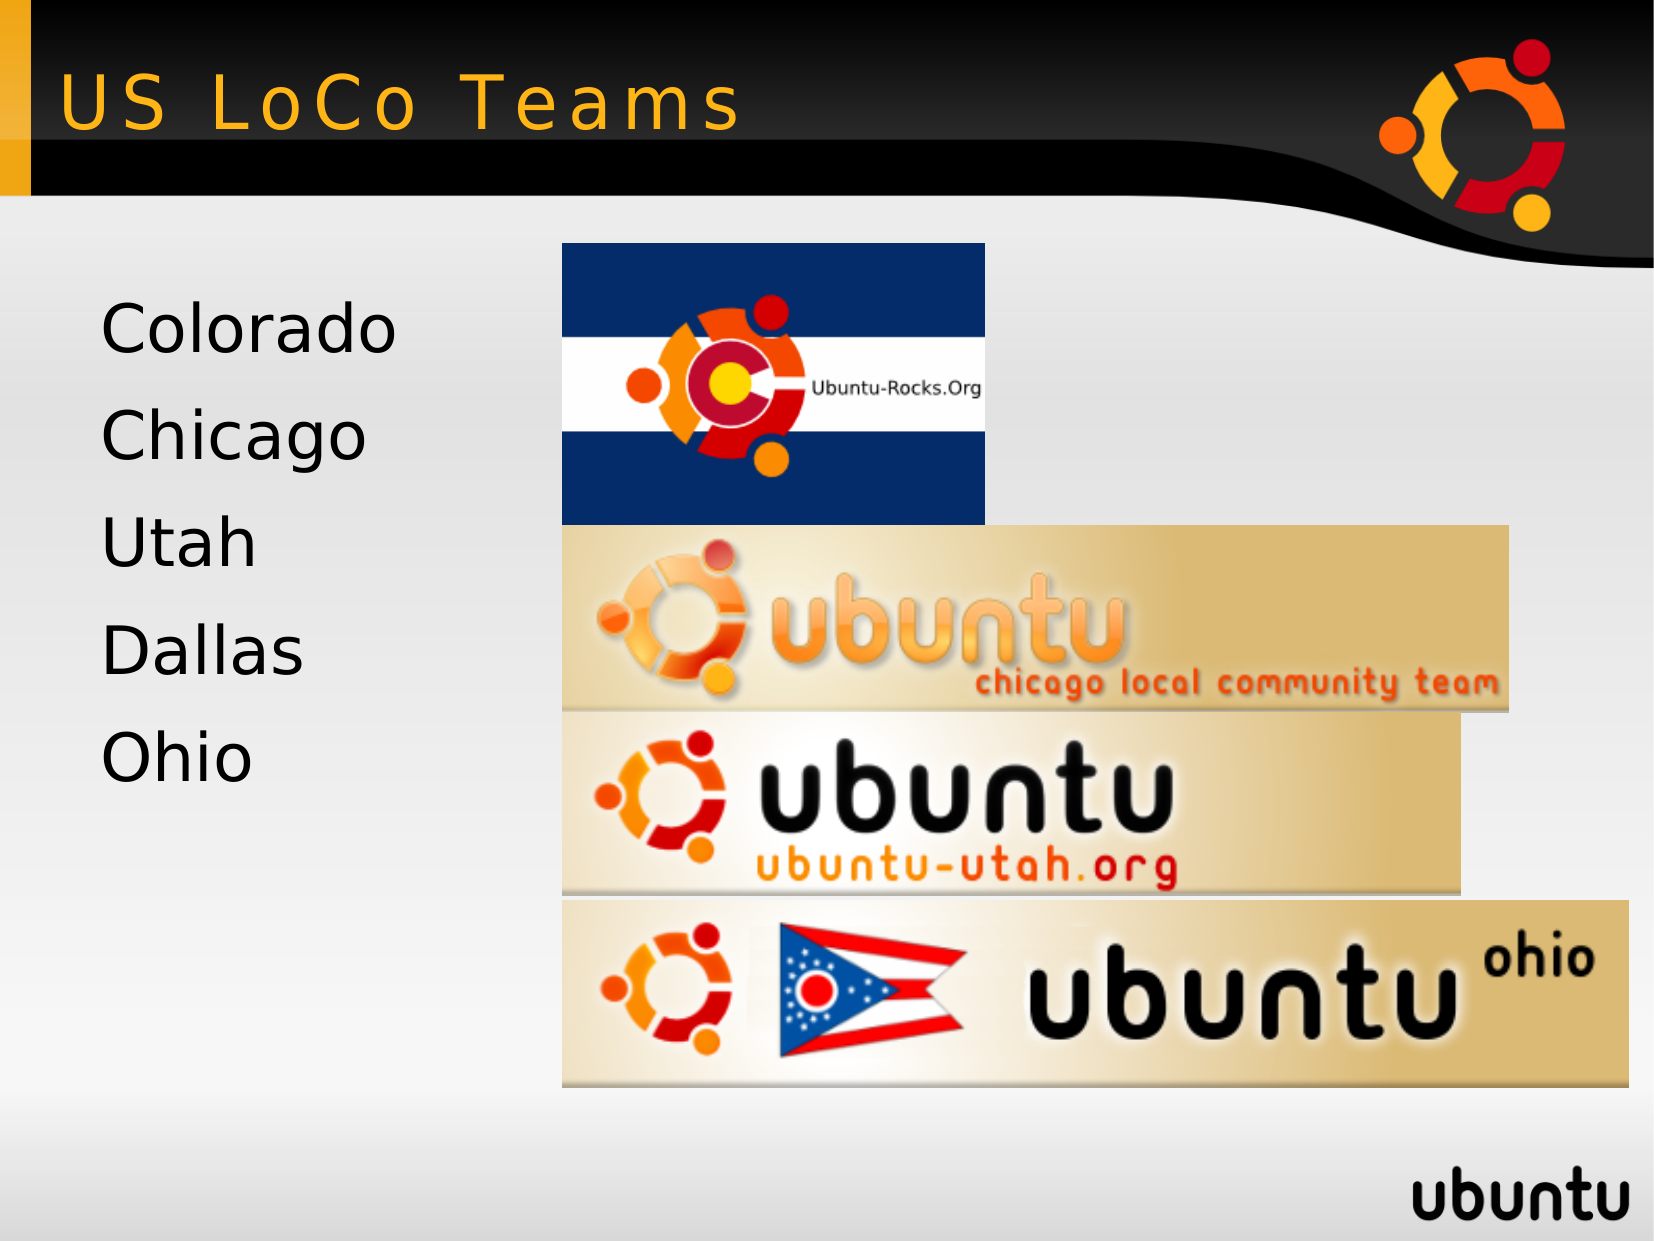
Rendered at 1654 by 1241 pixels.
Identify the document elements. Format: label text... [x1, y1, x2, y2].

list Colorado Chicago Utah Dallas Ohio [82, 290, 809, 1094]
picture [0, 0, 1654, 1241]
title US LoCo Teams [59, 36, 1270, 171]
